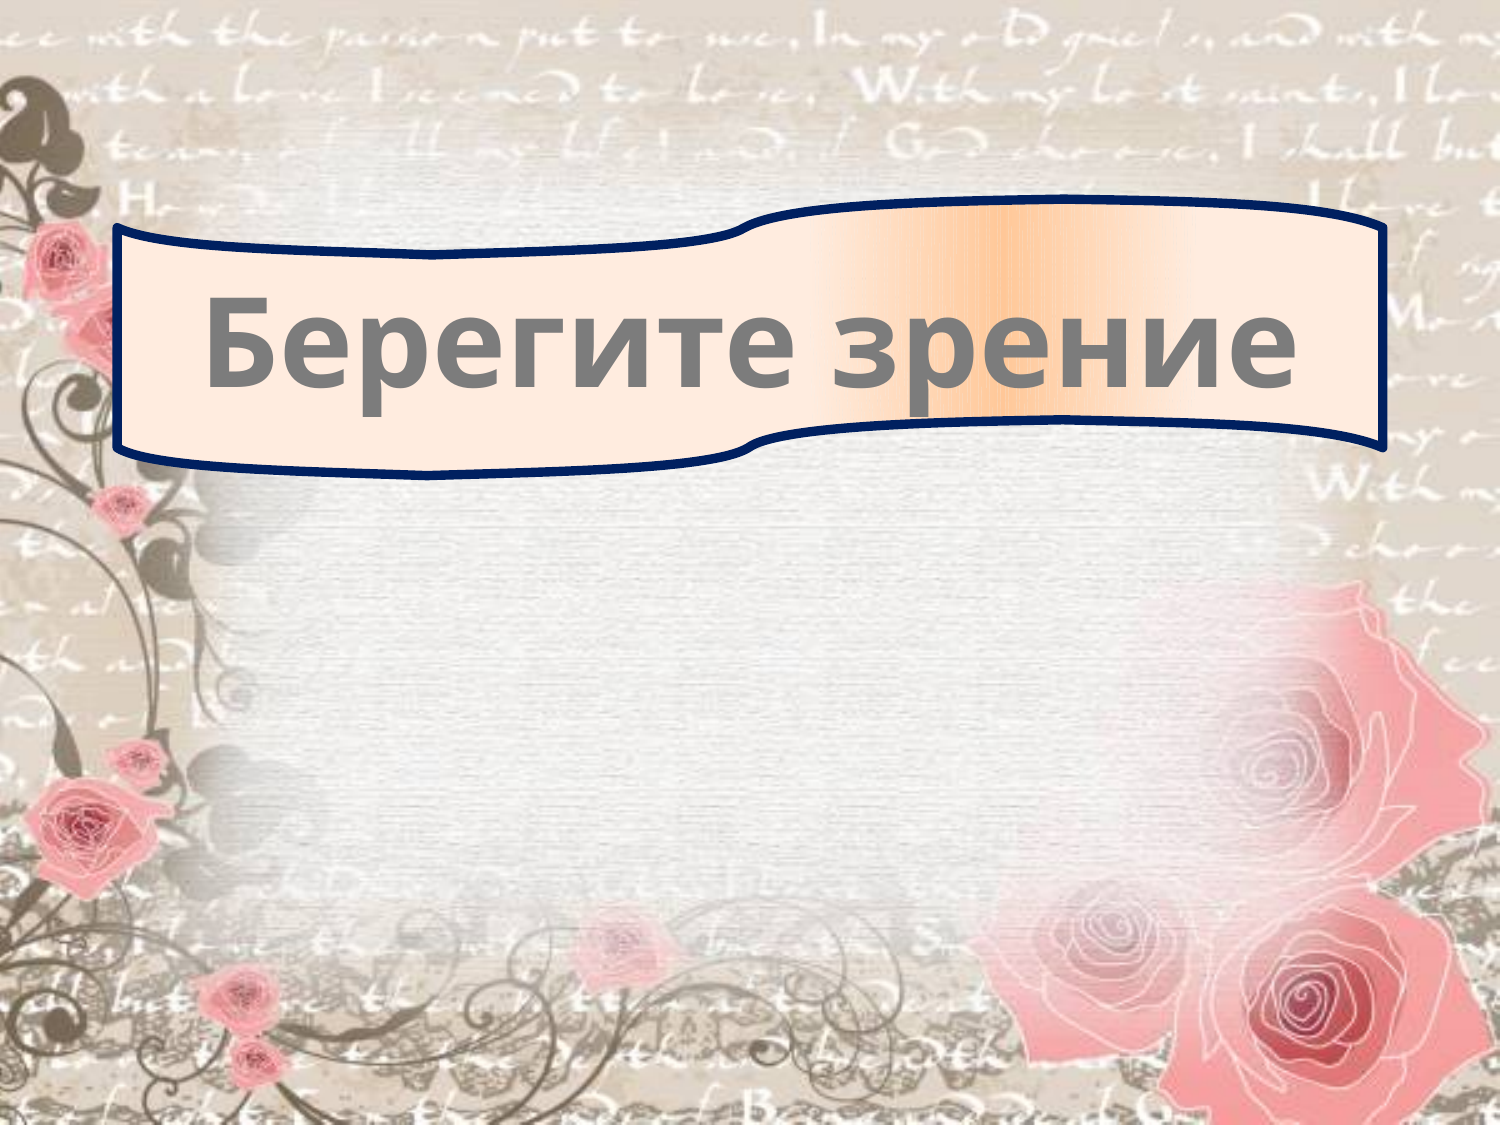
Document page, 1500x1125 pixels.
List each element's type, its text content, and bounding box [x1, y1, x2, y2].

text_box Берегите зрение [117, 199, 1383, 476]
picture [0, 0, 1500, 1125]
